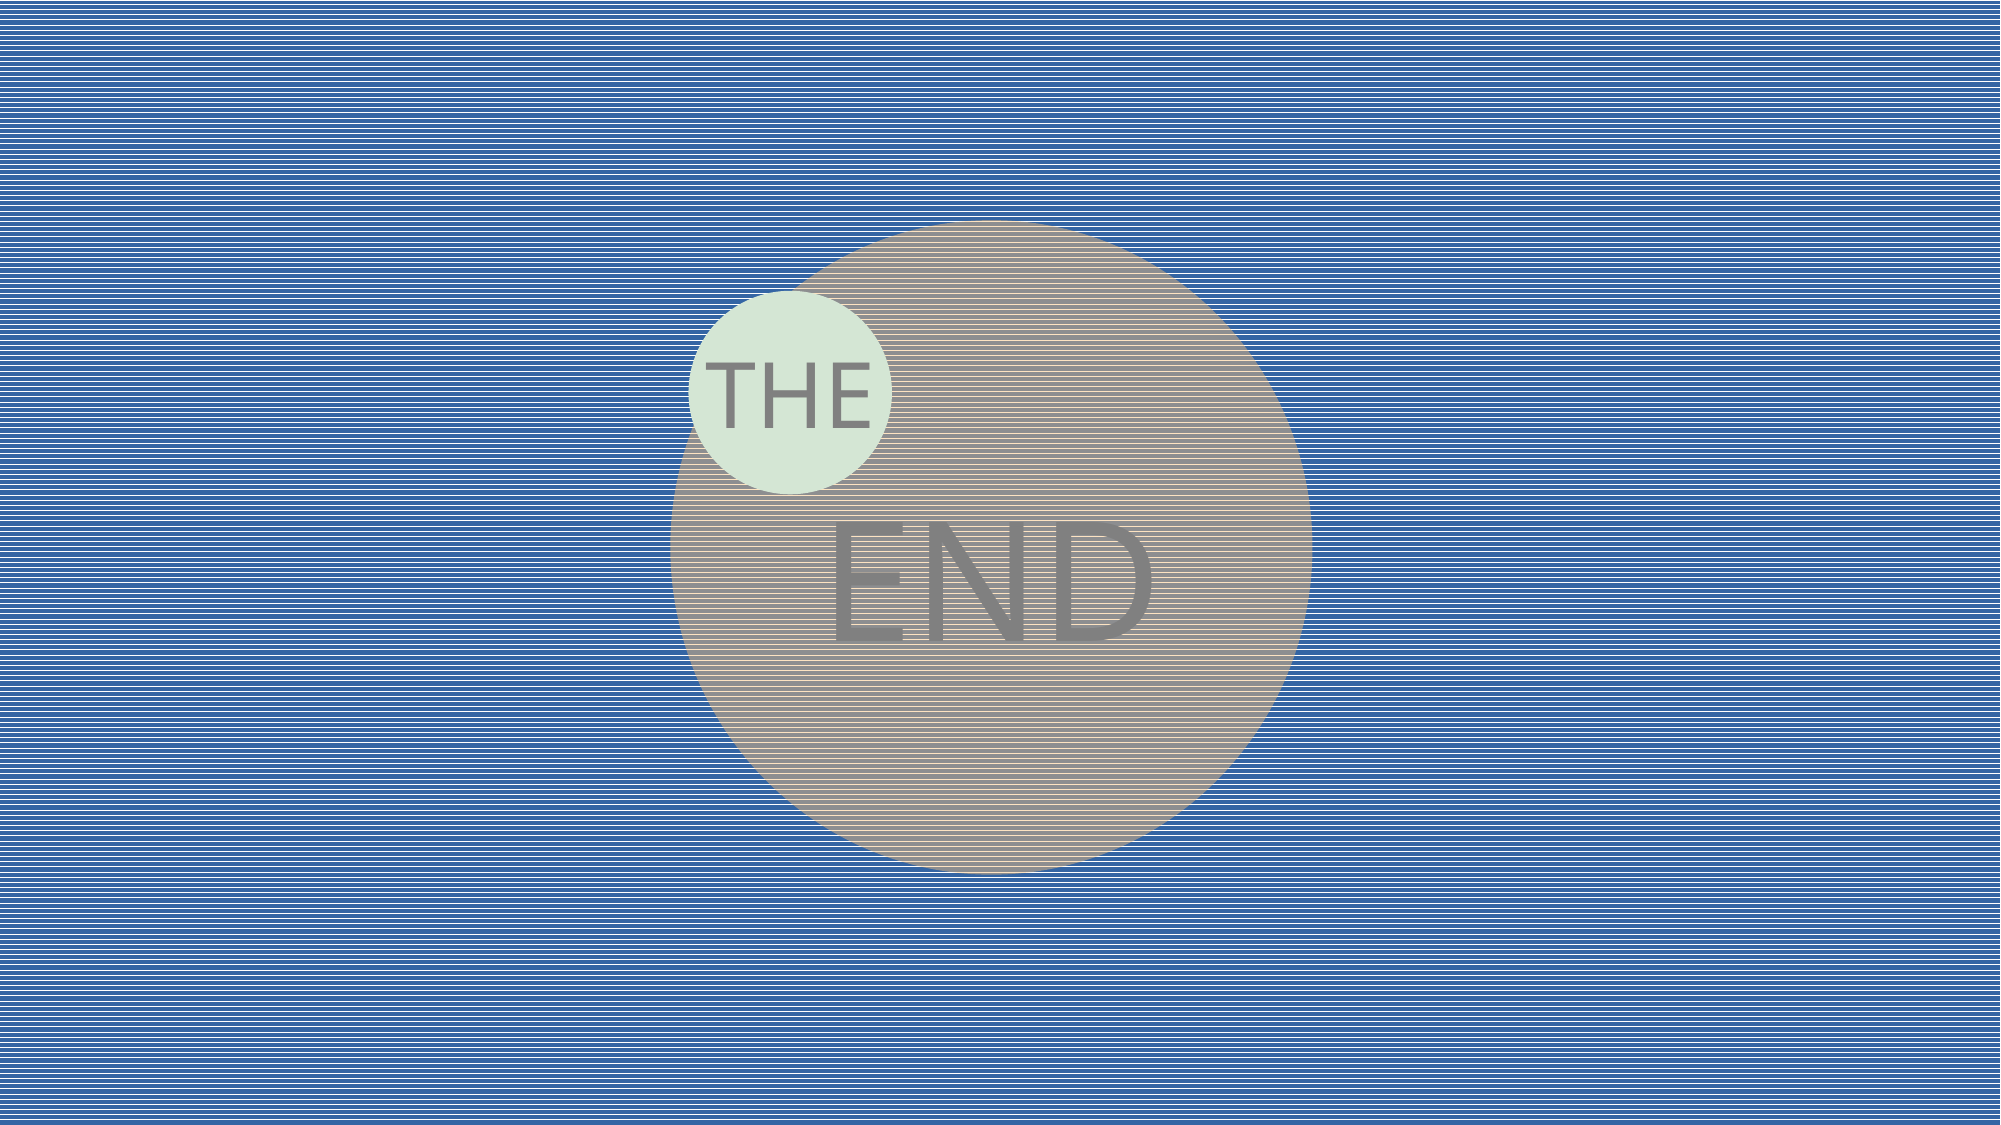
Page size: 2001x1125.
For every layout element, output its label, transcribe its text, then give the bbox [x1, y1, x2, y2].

text_box [680, 220, 1303, 467]
text_box [699, 683, 1284, 875]
text_box END [670, 467, 1313, 683]
text_box THE [682, 329, 899, 455]
